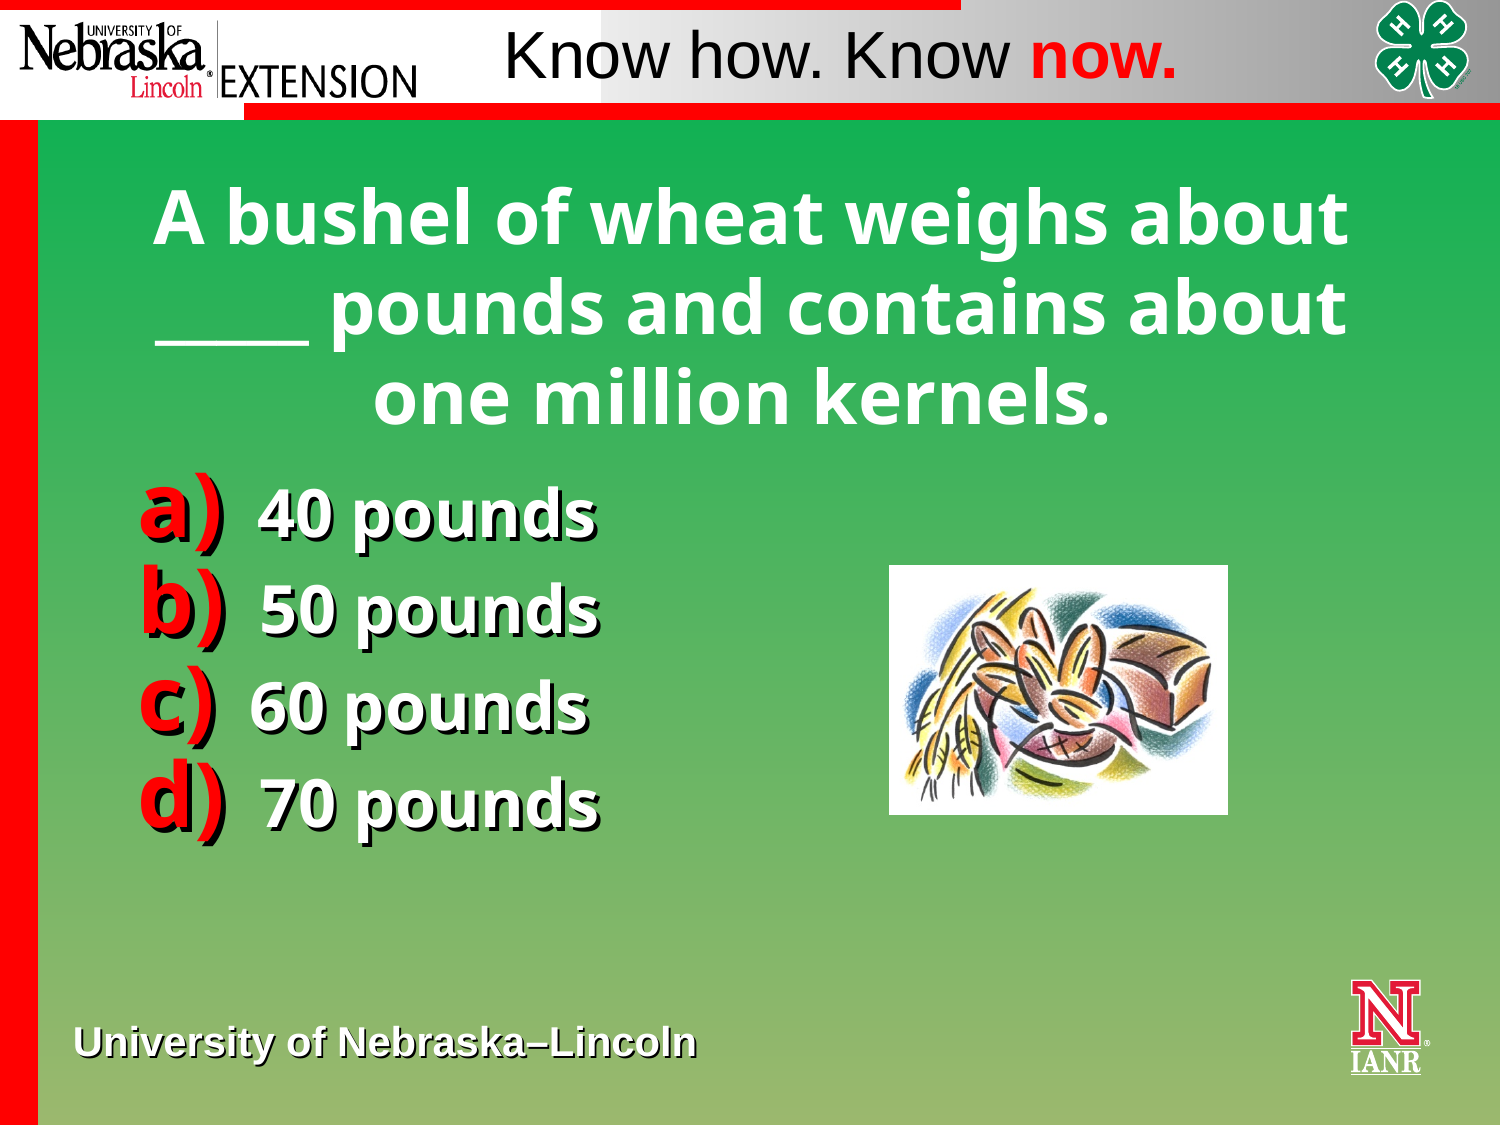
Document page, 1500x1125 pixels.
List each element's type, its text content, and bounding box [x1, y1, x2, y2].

title A bushel of wheat weighs about _____ pounds and contains about one million kernels. [77, 161, 1428, 376]
list 40 pounds 50 pounds 60 pounds 70 pounds [122, 462, 1473, 1021]
picture [889, 565, 1228, 815]
